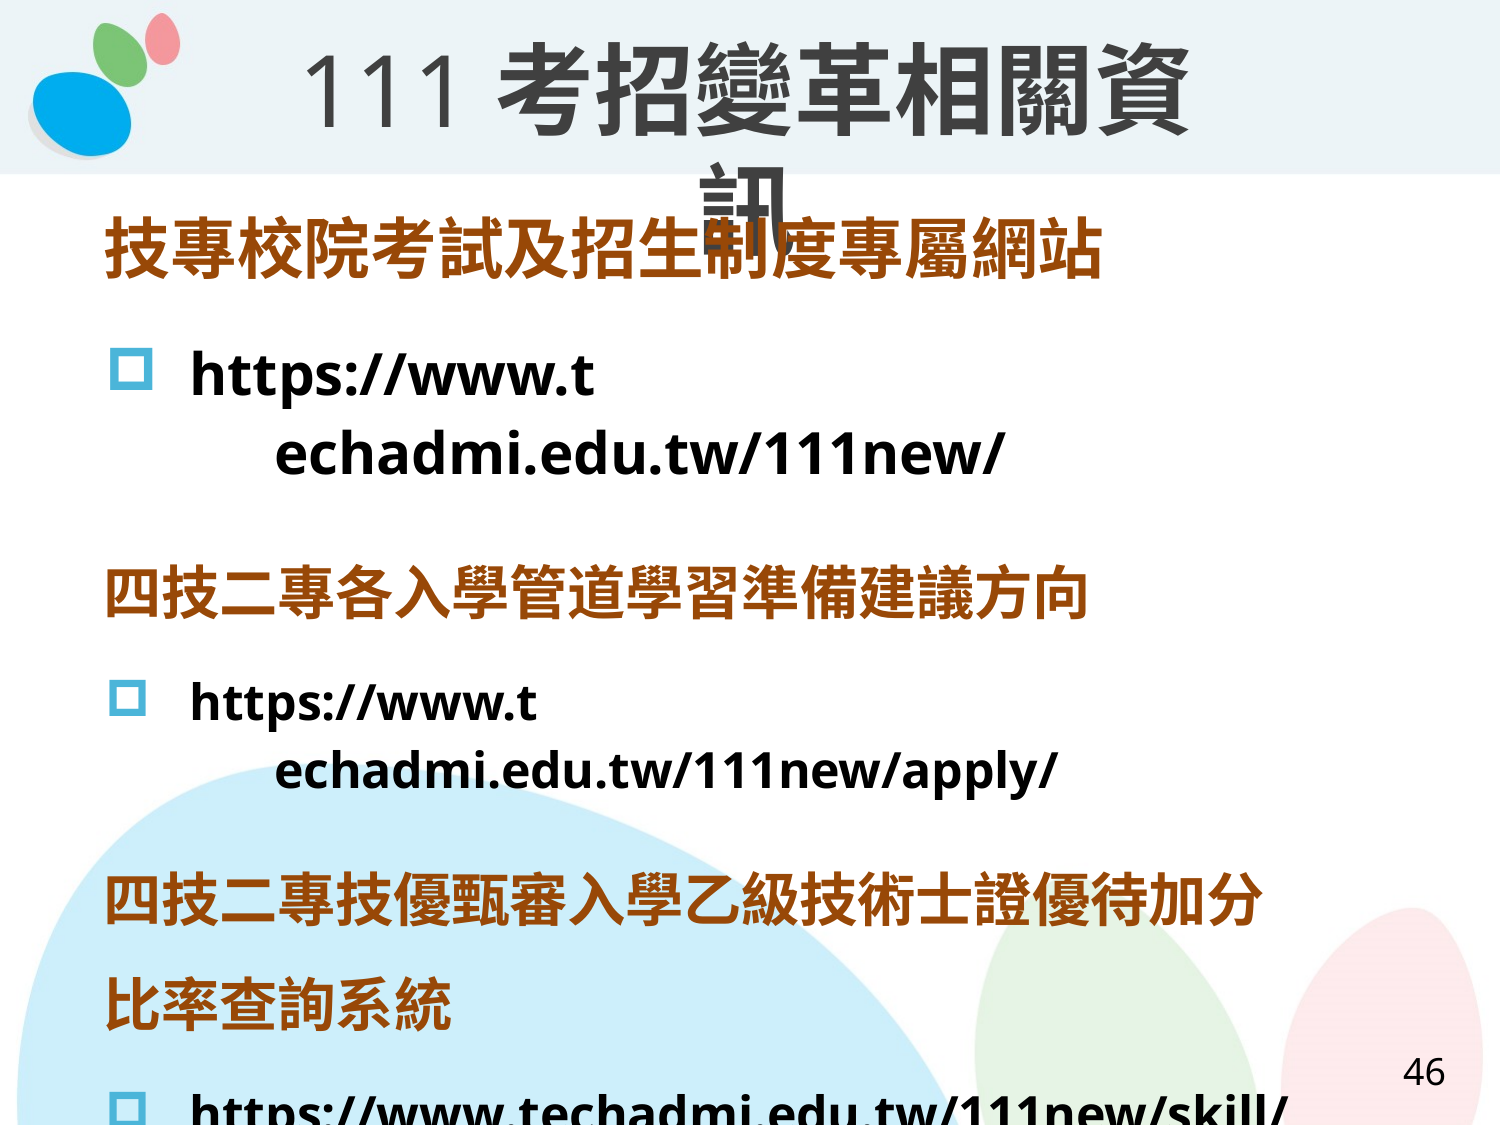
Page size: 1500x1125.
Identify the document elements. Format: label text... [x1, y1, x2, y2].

picture [200, 1110, 211, 1125]
text_box 46 [1396, 1055, 1451, 1102]
picture [550, 1110, 560, 1115]
picture [667, 1110, 678, 1125]
picture [1122, 1111, 1129, 1125]
picture [606, 1110, 617, 1125]
picture [394, 1111, 401, 1125]
picture [437, 1111, 444, 1125]
picture [480, 1111, 487, 1125]
picture [1086, 1110, 1096, 1115]
picture [717, 1110, 727, 1125]
picture [777, 1110, 787, 1115]
picture [116, 1099, 138, 1121]
picture [806, 1110, 817, 1125]
picture [0, 0, 1500, 1125]
text_box 技專校院考試及招生制度專屬網站 https://www.techadmi.edu.tw/111new/ 四技二專各入學管道學習準備建議方向 https://www.techadmi.edu.tw/111new/apply/ 四技二專技優甄審入學乙級技術士證優待加分 比率查詢系統 https://www.techadmi.edu.tw/111new/skill/ [101, 205, 1299, 981]
picture [700, 1110, 710, 1125]
picture [637, 1119, 646, 1125]
title 111考招變革相關資訊 [296, 25, 1216, 150]
picture [913, 1111, 920, 1125]
picture [276, 1110, 287, 1125]
picture [1054, 1110, 1065, 1125]
